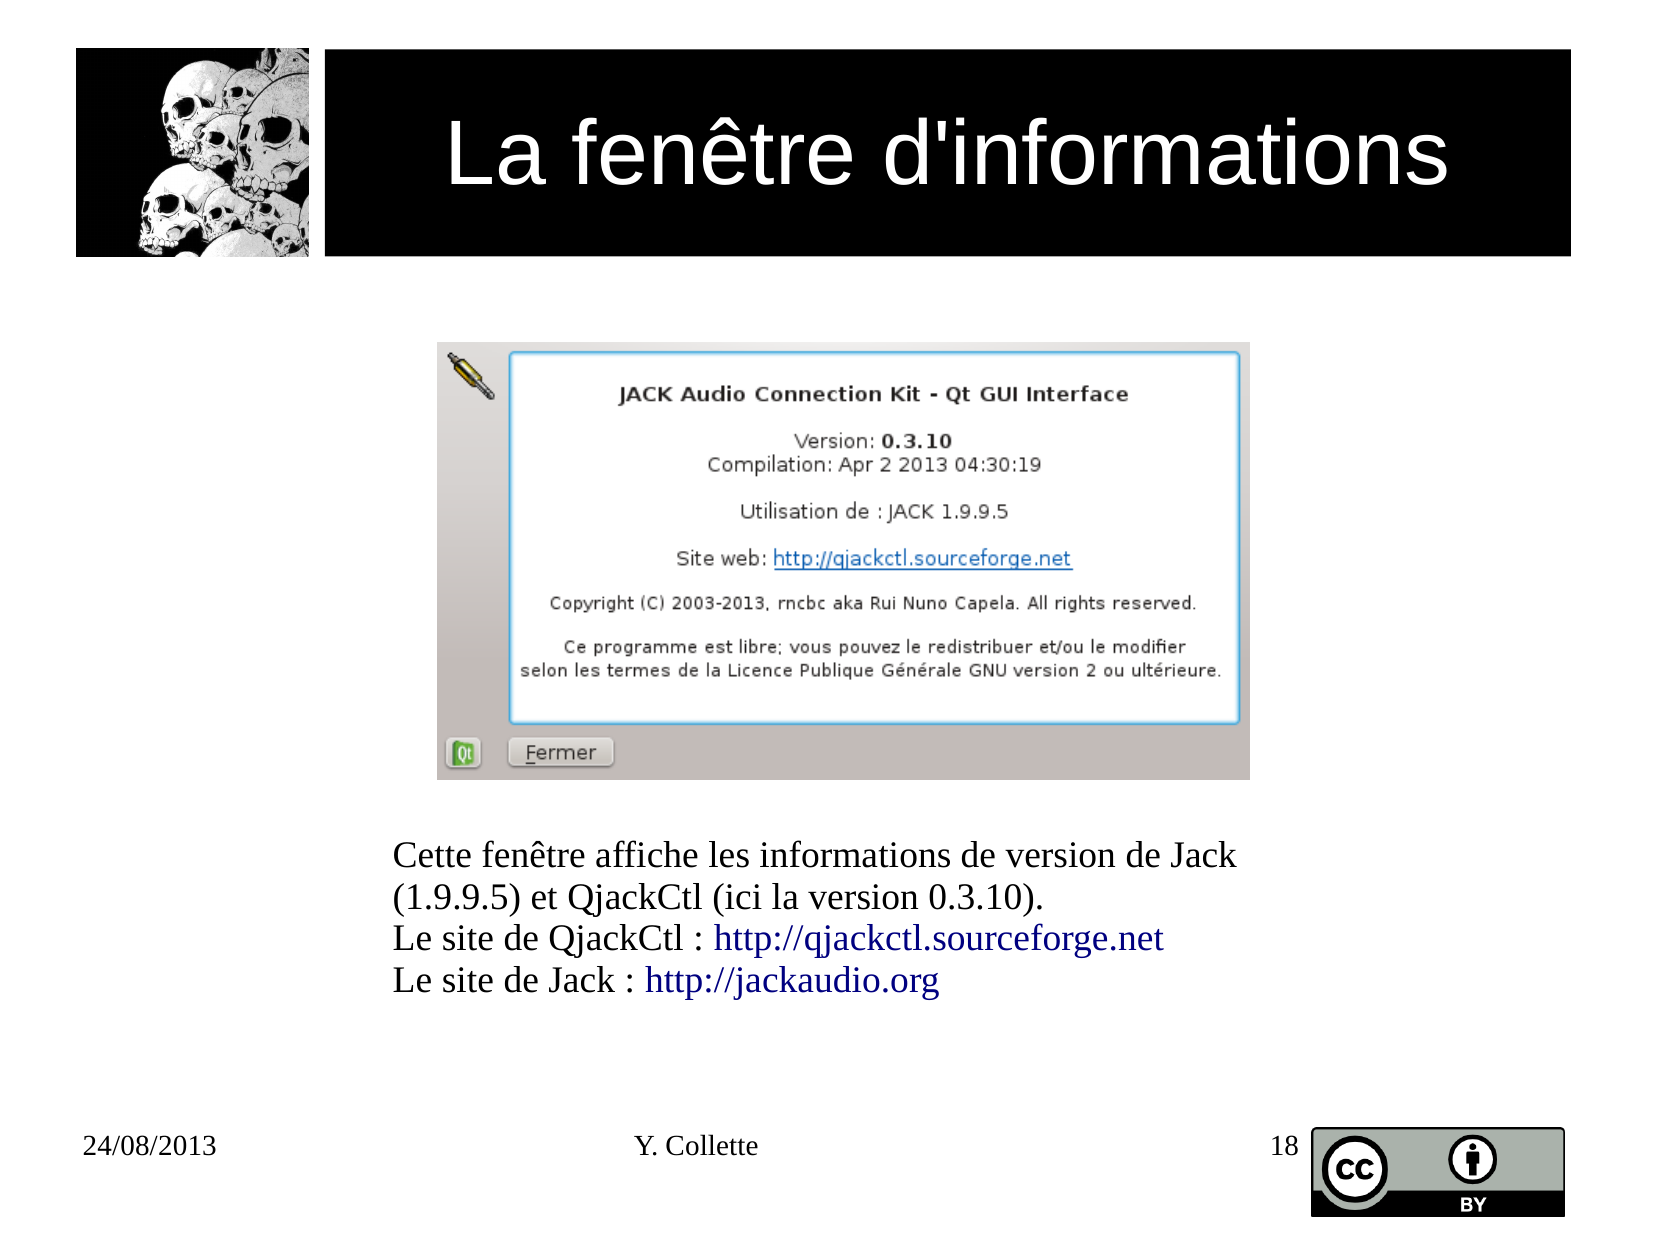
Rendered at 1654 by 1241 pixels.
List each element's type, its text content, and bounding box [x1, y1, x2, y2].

picture [437, 342, 1250, 780]
picture [1311, 1127, 1565, 1217]
picture [76, 48, 309, 257]
text_box Cette fenêtre affiche les informations de version de Jack (1.9.9.5) et QjackCtl (ici la version 0.3.10). Le site de QjackCtl : http://qjackctl.sourceforge.net Le site de Jack : http://jackaudio.org [377, 826, 1288, 1008]
title La fenêtre d'informations [324, 49, 1571, 257]
